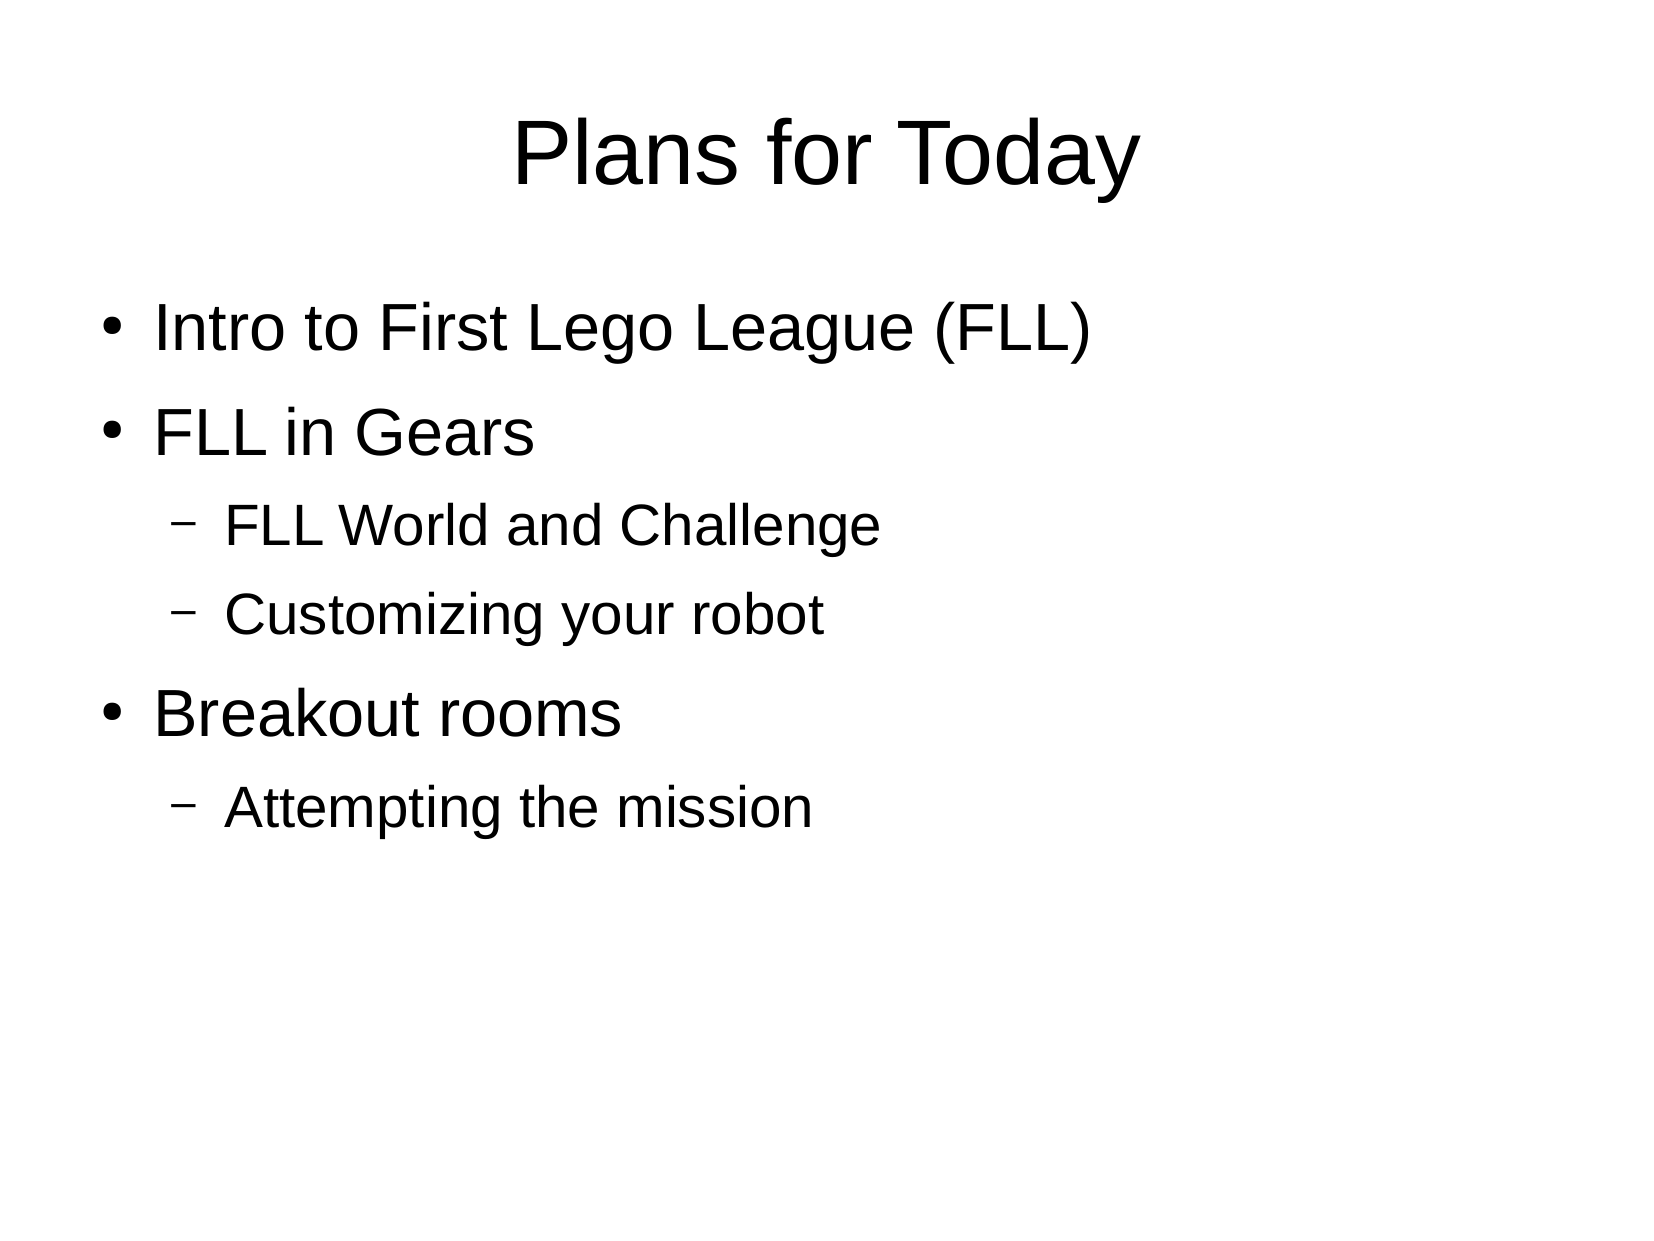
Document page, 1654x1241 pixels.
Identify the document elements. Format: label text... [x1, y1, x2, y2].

title Plans for Today [82, 49, 1571, 257]
list Intro to First Lego League (FLL) FLL in Gears FLL World and Challenge Customizing your robot Breakout rooms Attempting the mission [82, 290, 1571, 1010]
